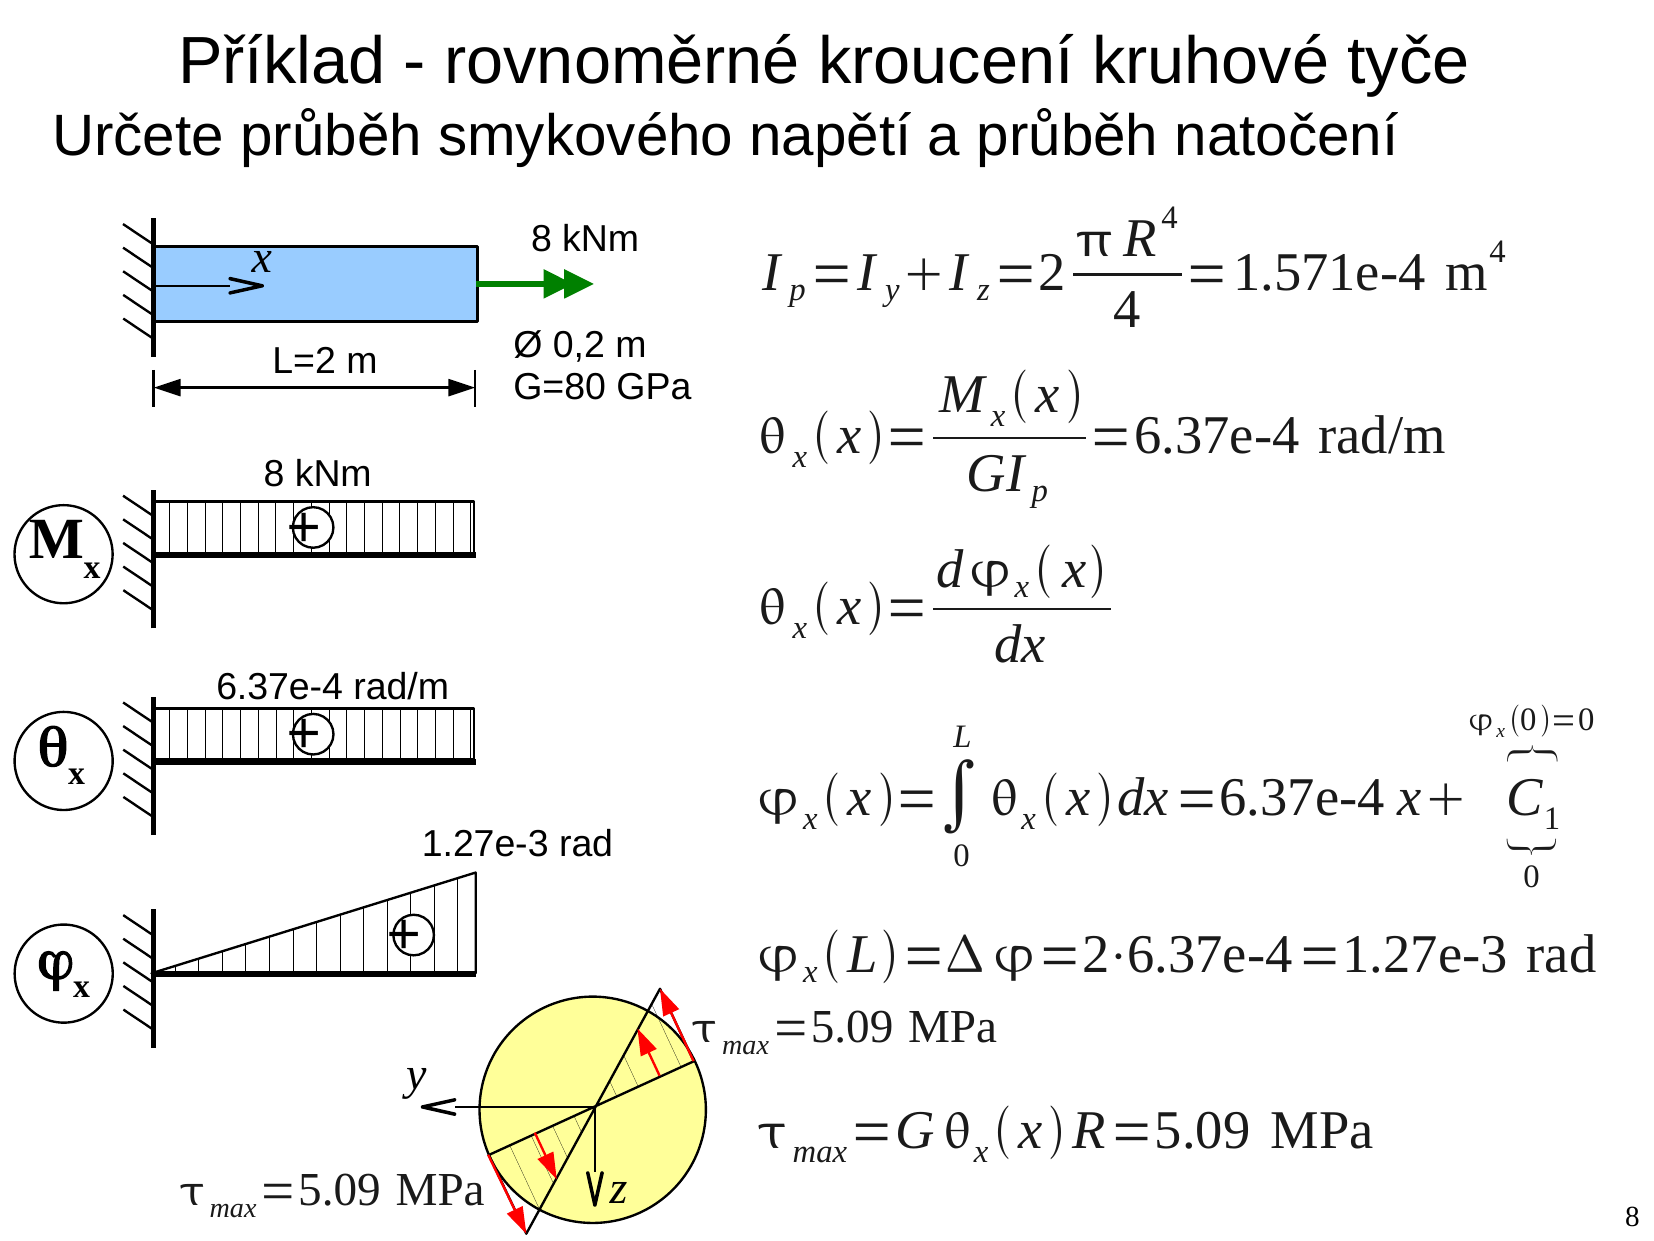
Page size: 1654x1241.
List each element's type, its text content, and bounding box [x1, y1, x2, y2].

text_box jx [23, 918, 160, 1024]
chart [738, 201, 1609, 992]
text_box [14, 733, 23, 789]
chart [738, 1101, 1386, 1170]
text_box [333, 246, 478, 322]
text_box 8 kNm [248, 445, 387, 507]
text_box [14, 946, 23, 1002]
text_box [351, 501, 474, 553]
text_box [479, 988, 706, 1234]
text_box z [594, 1155, 651, 1241]
text_box x [236, 224, 333, 324]
text_box [151, 501, 263, 553]
text_box + [263, 495, 351, 559]
text_box qx [23, 706, 160, 811]
chart [675, 1001, 1010, 1061]
text_box 8 kNm [516, 209, 655, 272]
text_box 1.27e-3 rad [407, 815, 625, 877]
text_box 6.37e-4 rad/m [201, 657, 464, 720]
text_box [156, 246, 236, 322]
text_box [160, 708, 263, 760]
text_box Určete průběh smykového napětí a průběh natočení [37, 95, 1613, 183]
chart [162, 1163, 497, 1223]
text_box Mx [13, 499, 150, 602]
text_box L=2 m [257, 331, 446, 394]
title Příklad - rovnoměrné kroucení kruhové tyče [37, 8, 1613, 95]
text_box [151, 872, 476, 974]
text_box [351, 708, 474, 760]
text_box Ø 0,2 m G=80 GPa [498, 316, 706, 425]
text_box + [263, 701, 351, 766]
text_box + [363, 902, 452, 967]
text_box y [391, 1041, 447, 1127]
